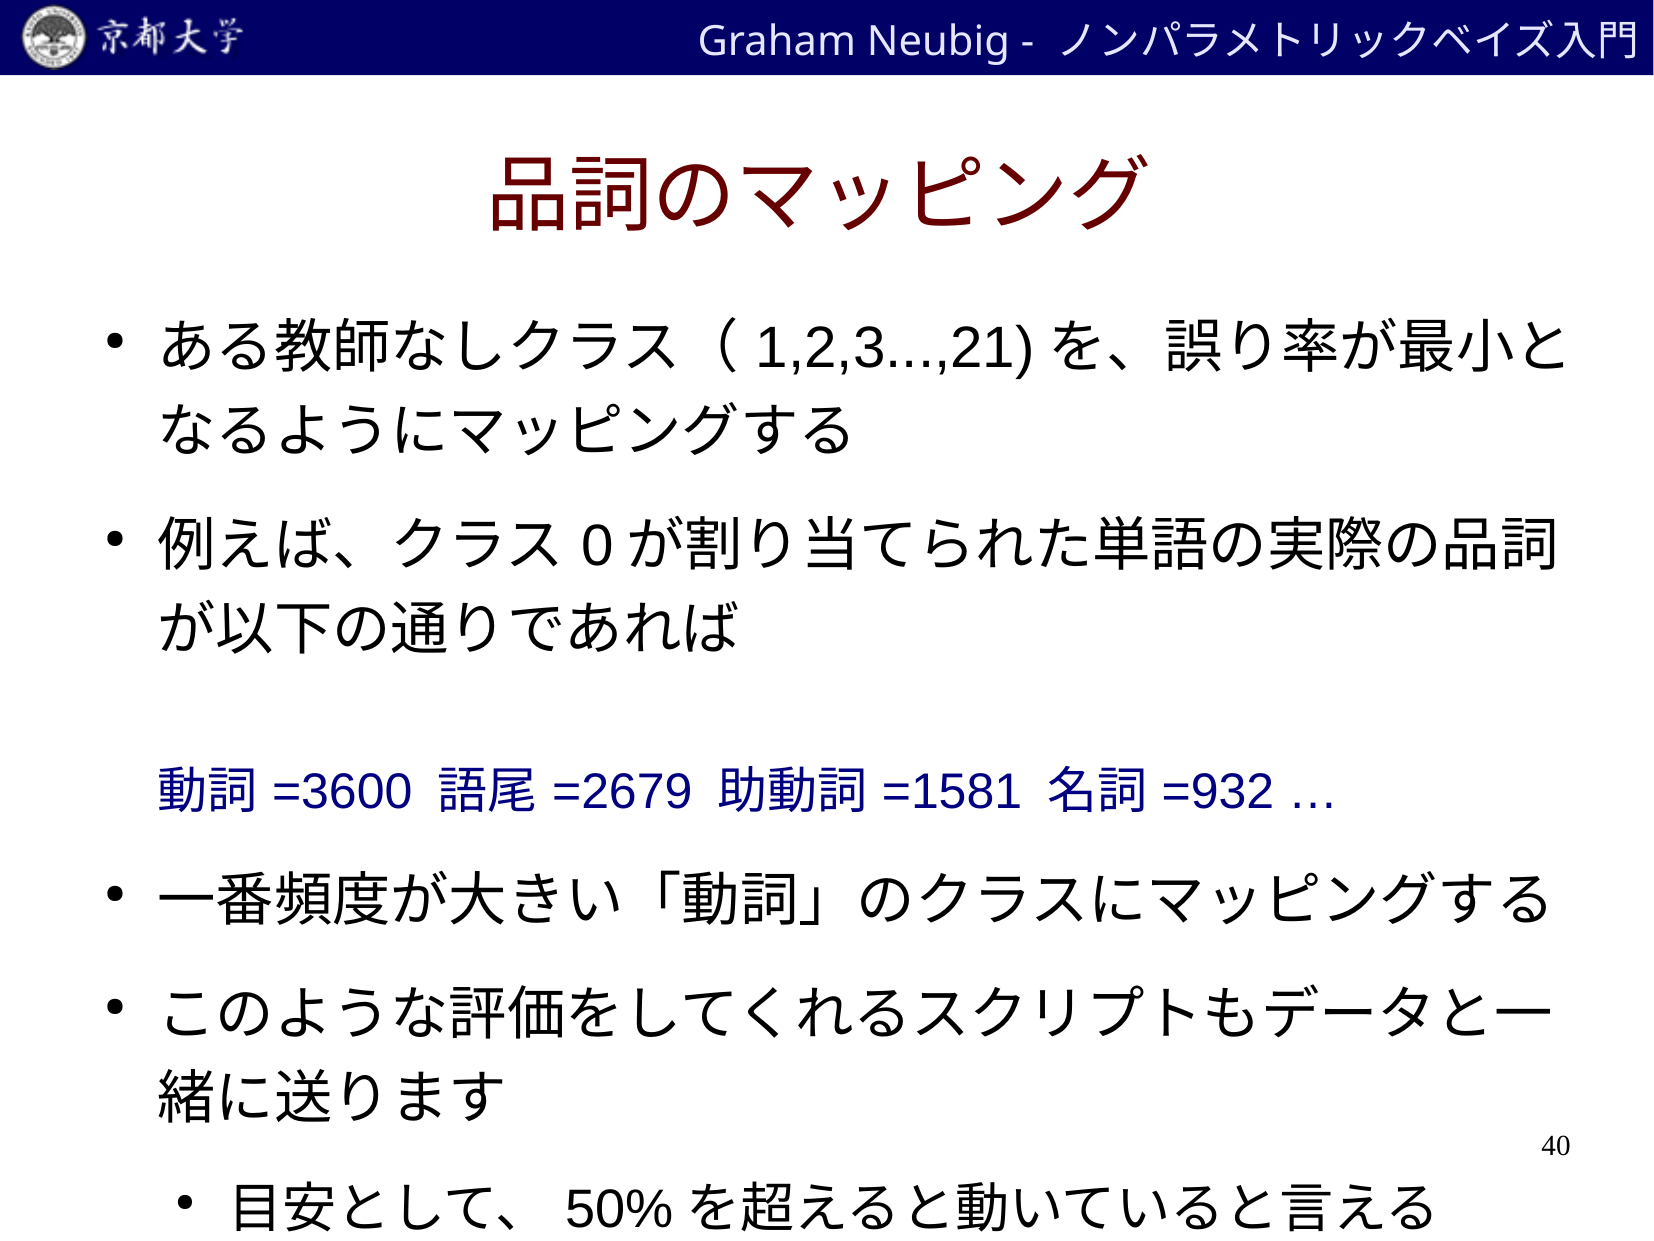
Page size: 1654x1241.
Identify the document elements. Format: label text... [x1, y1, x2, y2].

title 品詞のマッピング [75, 100, 1564, 277]
list ある教師なしクラス（1,2,3...,21)を、誤り率が最小となるようにマッピングする 例えば、クラス0が割り当てられた単語の実際の品詞が以下の通りであれば 動詞=3600 語尾=2679 助動詞=1581 名詞=932 … 一番頻度が大きい「動詞」のクラスにマッピングする このような評価をしてくれるスクリプトもデータと一緒に送ります 目安として、50%を超えると動いていると言える [86, 300, 1576, 1104]
picture [0, 0, 247, 70]
